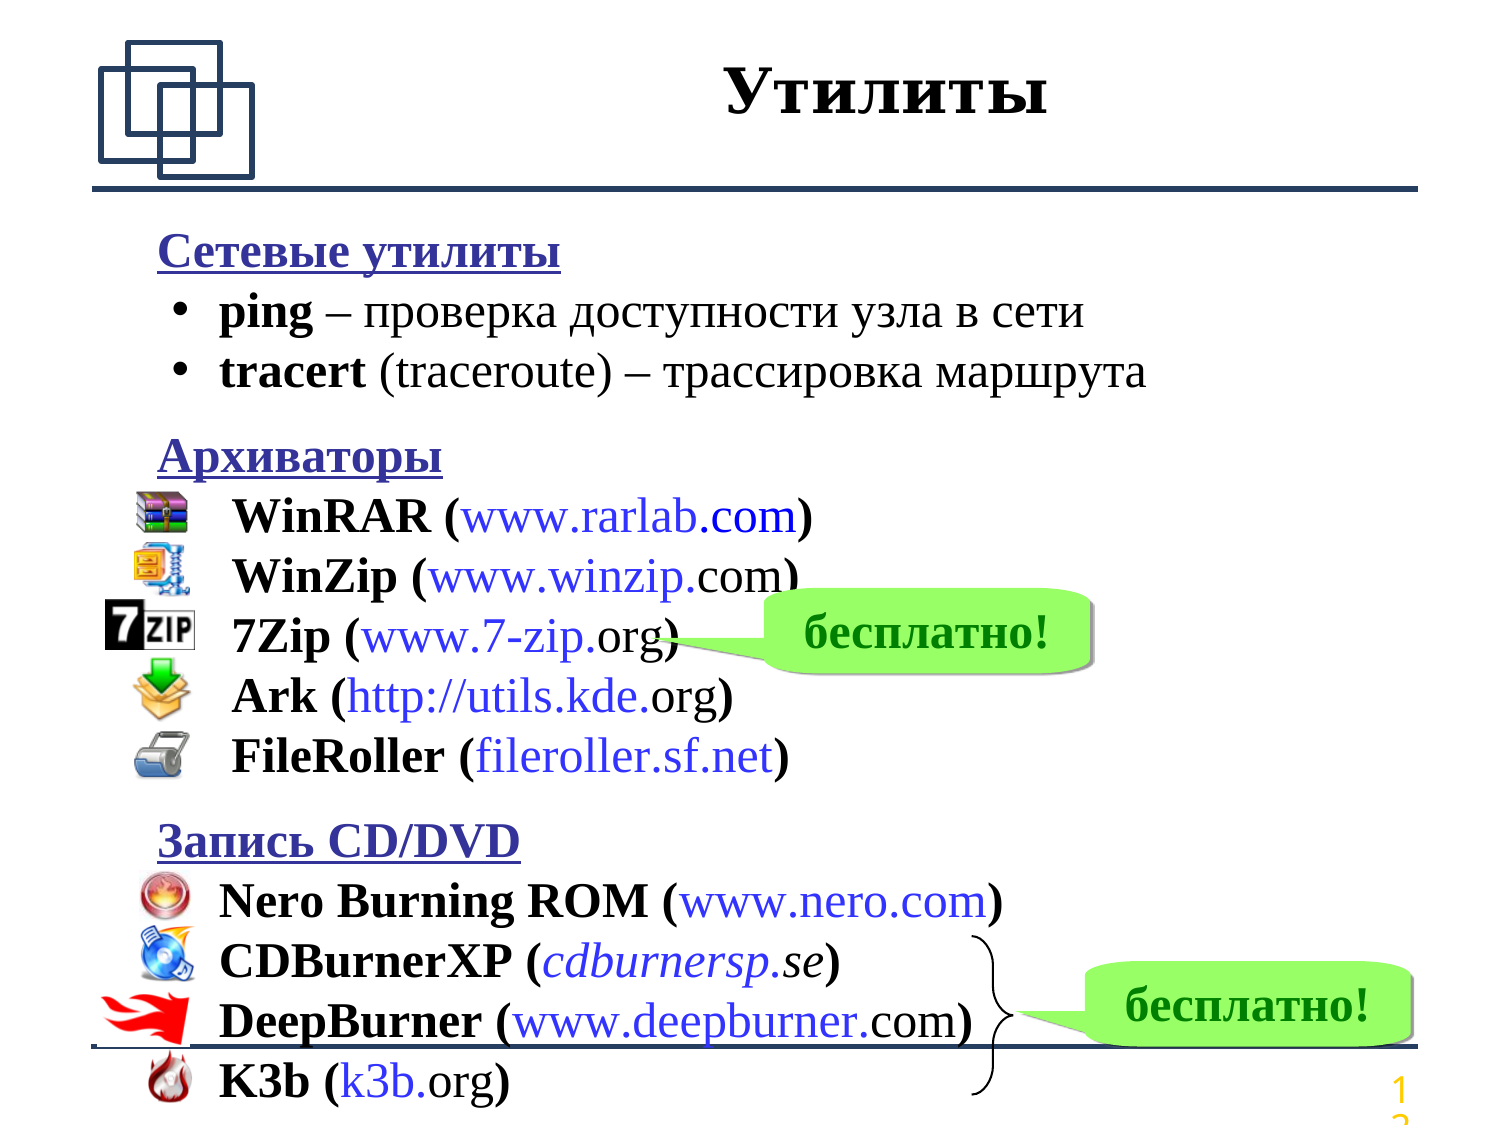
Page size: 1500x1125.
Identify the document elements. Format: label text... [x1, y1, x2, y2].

picture [134, 542, 190, 597]
picture [133, 487, 191, 535]
picture [128, 656, 195, 722]
picture [140, 925, 197, 982]
picture [139, 870, 191, 923]
picture [132, 723, 191, 782]
picture [105, 599, 195, 650]
text_box Сетевые утилиты ping – проверка доступности узла в сети tracert (traceroute) – трассировка маршрута Архиваторы WinRAR (www.rarlab.com) WinZip (www.winzip.com) 7Zip (www.7-zip.org) Ark (http://utils.kde.org) FileRoller (fileroller.sf.net) Запись CD/DVD Nero Burning ROM (www.nero.com) CDBurnerXP (cdburnersp.se) DeepBurner (www.deepburner.com) K3b (k3b.org) [142, 210, 1442, 1125]
picture [144, 1049, 197, 1103]
picture [97, 990, 190, 1047]
text_box бесплатно! [649, 587, 1090, 674]
title Утилиты [324, 43, 1426, 134]
text_box бесплатно! [1015, 961, 1411, 1047]
